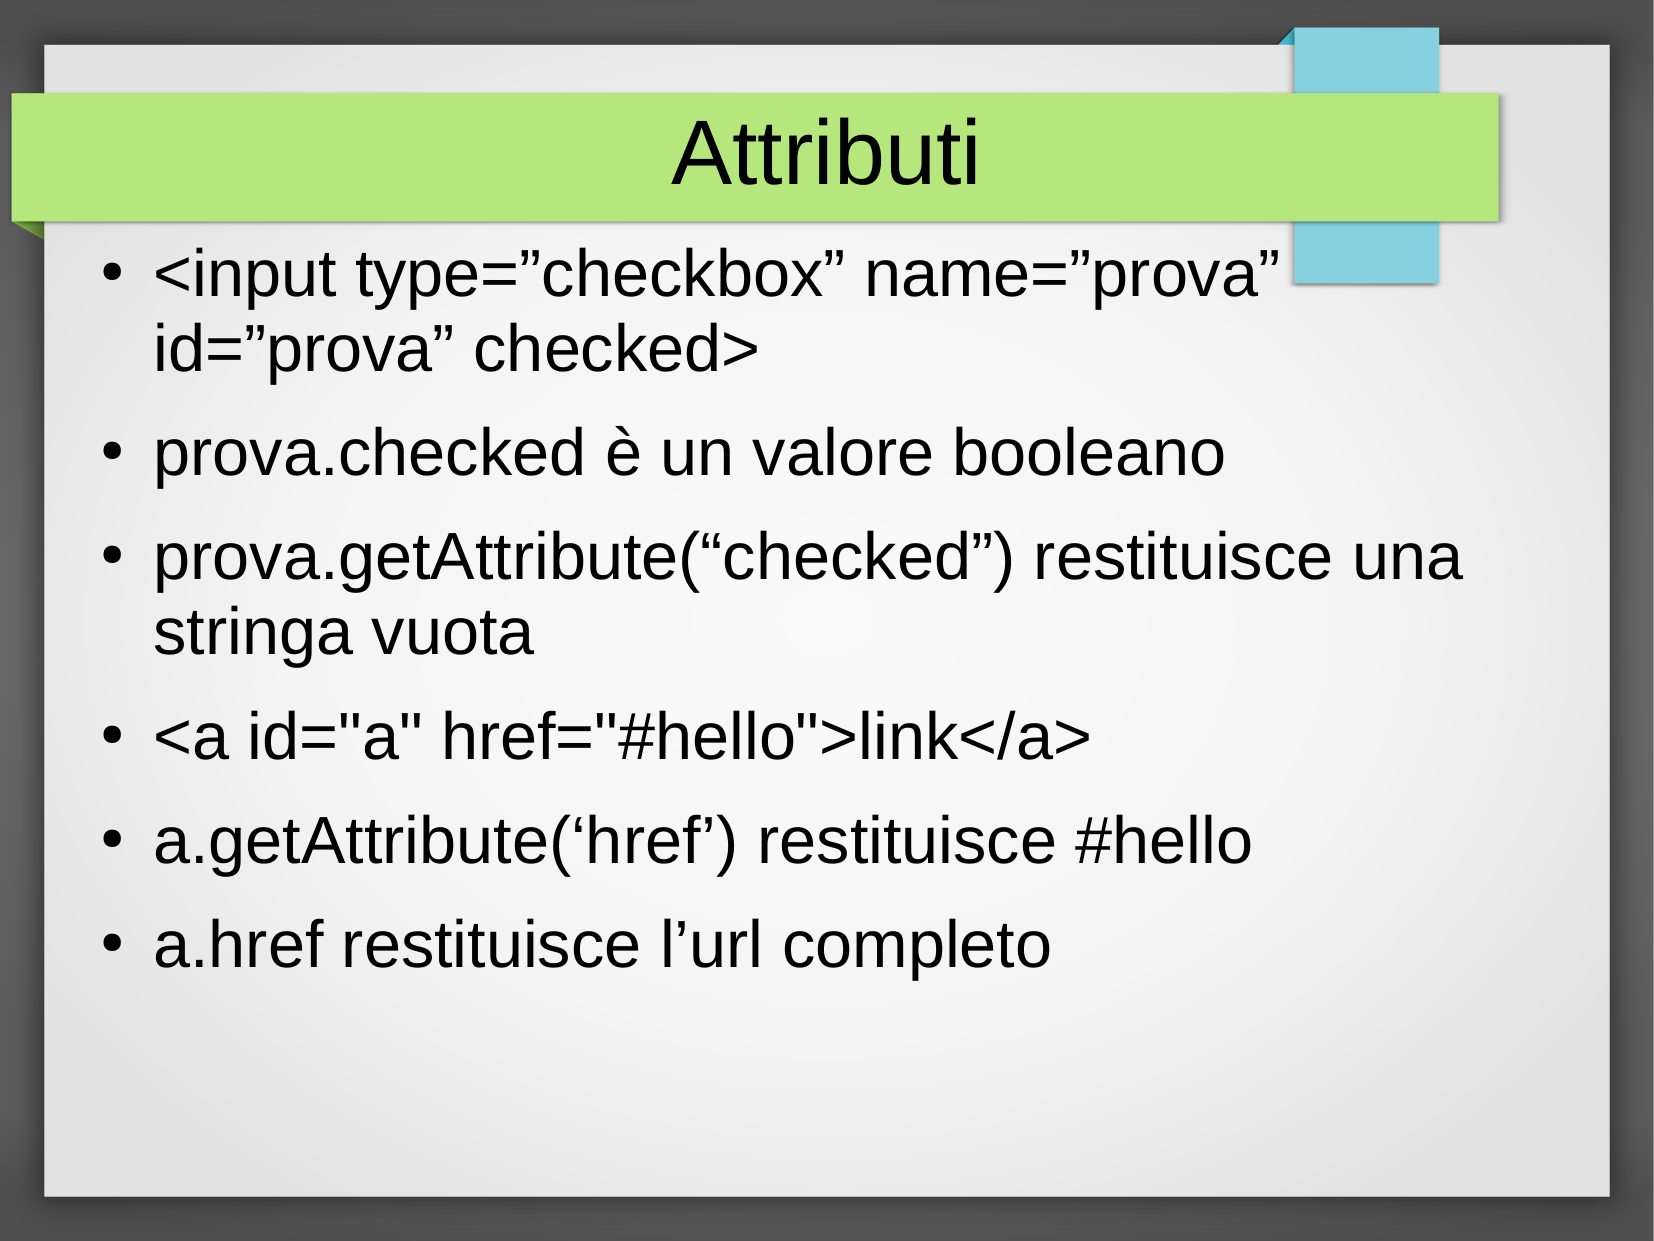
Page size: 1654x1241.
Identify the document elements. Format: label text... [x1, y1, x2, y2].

list <input type=”checkbox” name=”prova” id=”prova” checked> prova.checked è un valore booleano prova.getAttribute(“checked”) restituisce una stringa vuota <a id="a" href="#hello">link</a> a.getAttribute(‘href’) restituisce #hello a.href restituisce l’url completo [82, 236, 1571, 1182]
picture [0, 0, 1654, 1241]
title Attributi [82, 49, 1571, 236]
